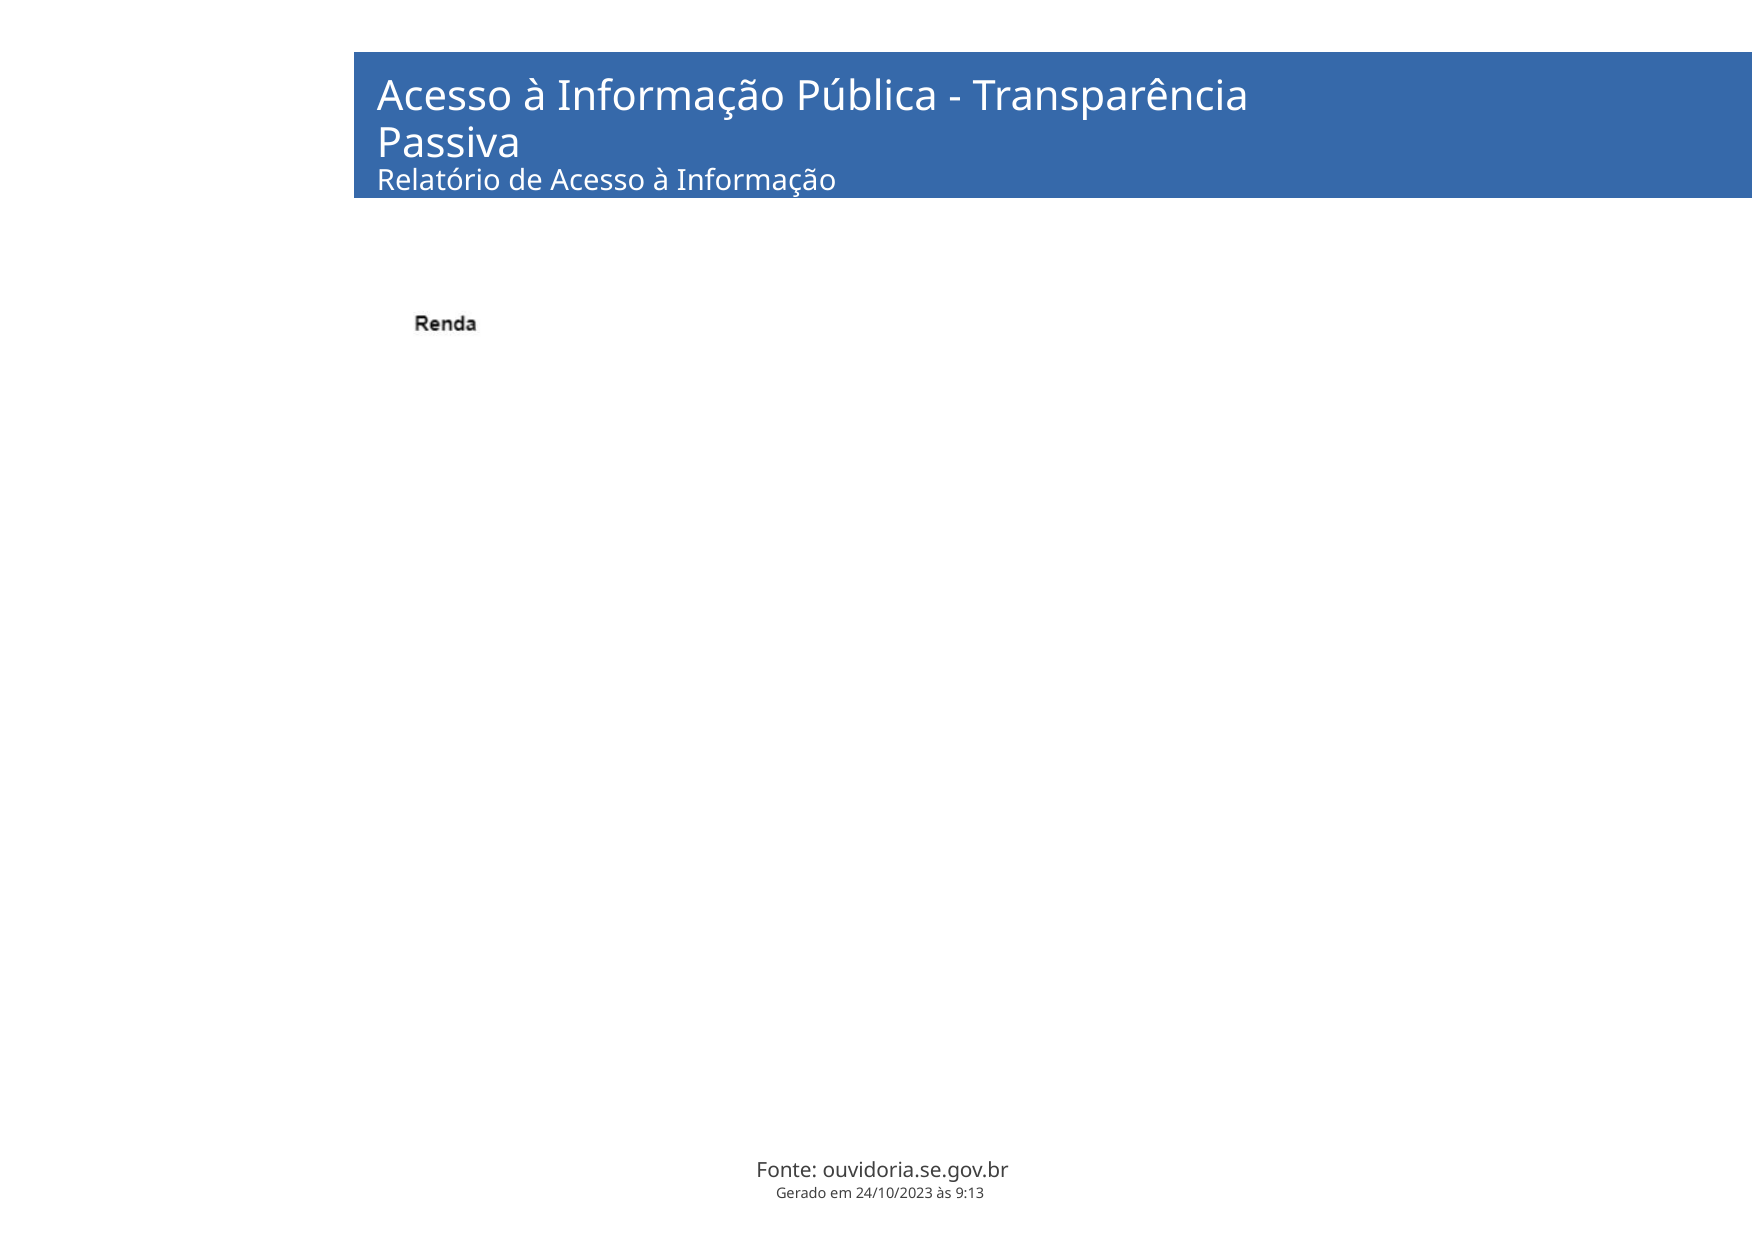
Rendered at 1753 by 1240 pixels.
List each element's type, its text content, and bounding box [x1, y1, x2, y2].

text_box [354, 52, 1752, 198]
text_box [155, 211, 1599, 1028]
text_box Fonte: ouvidoria.se.gov.br Gerado em 24/10/2023 às 9:13 [756, 1158, 1023, 1202]
text_box Acesso à Informação Pública - Transparência Passiva Relatório de Acesso à Informação SETURSetembro a Setembro de 2023 [376, 72, 1403, 228]
